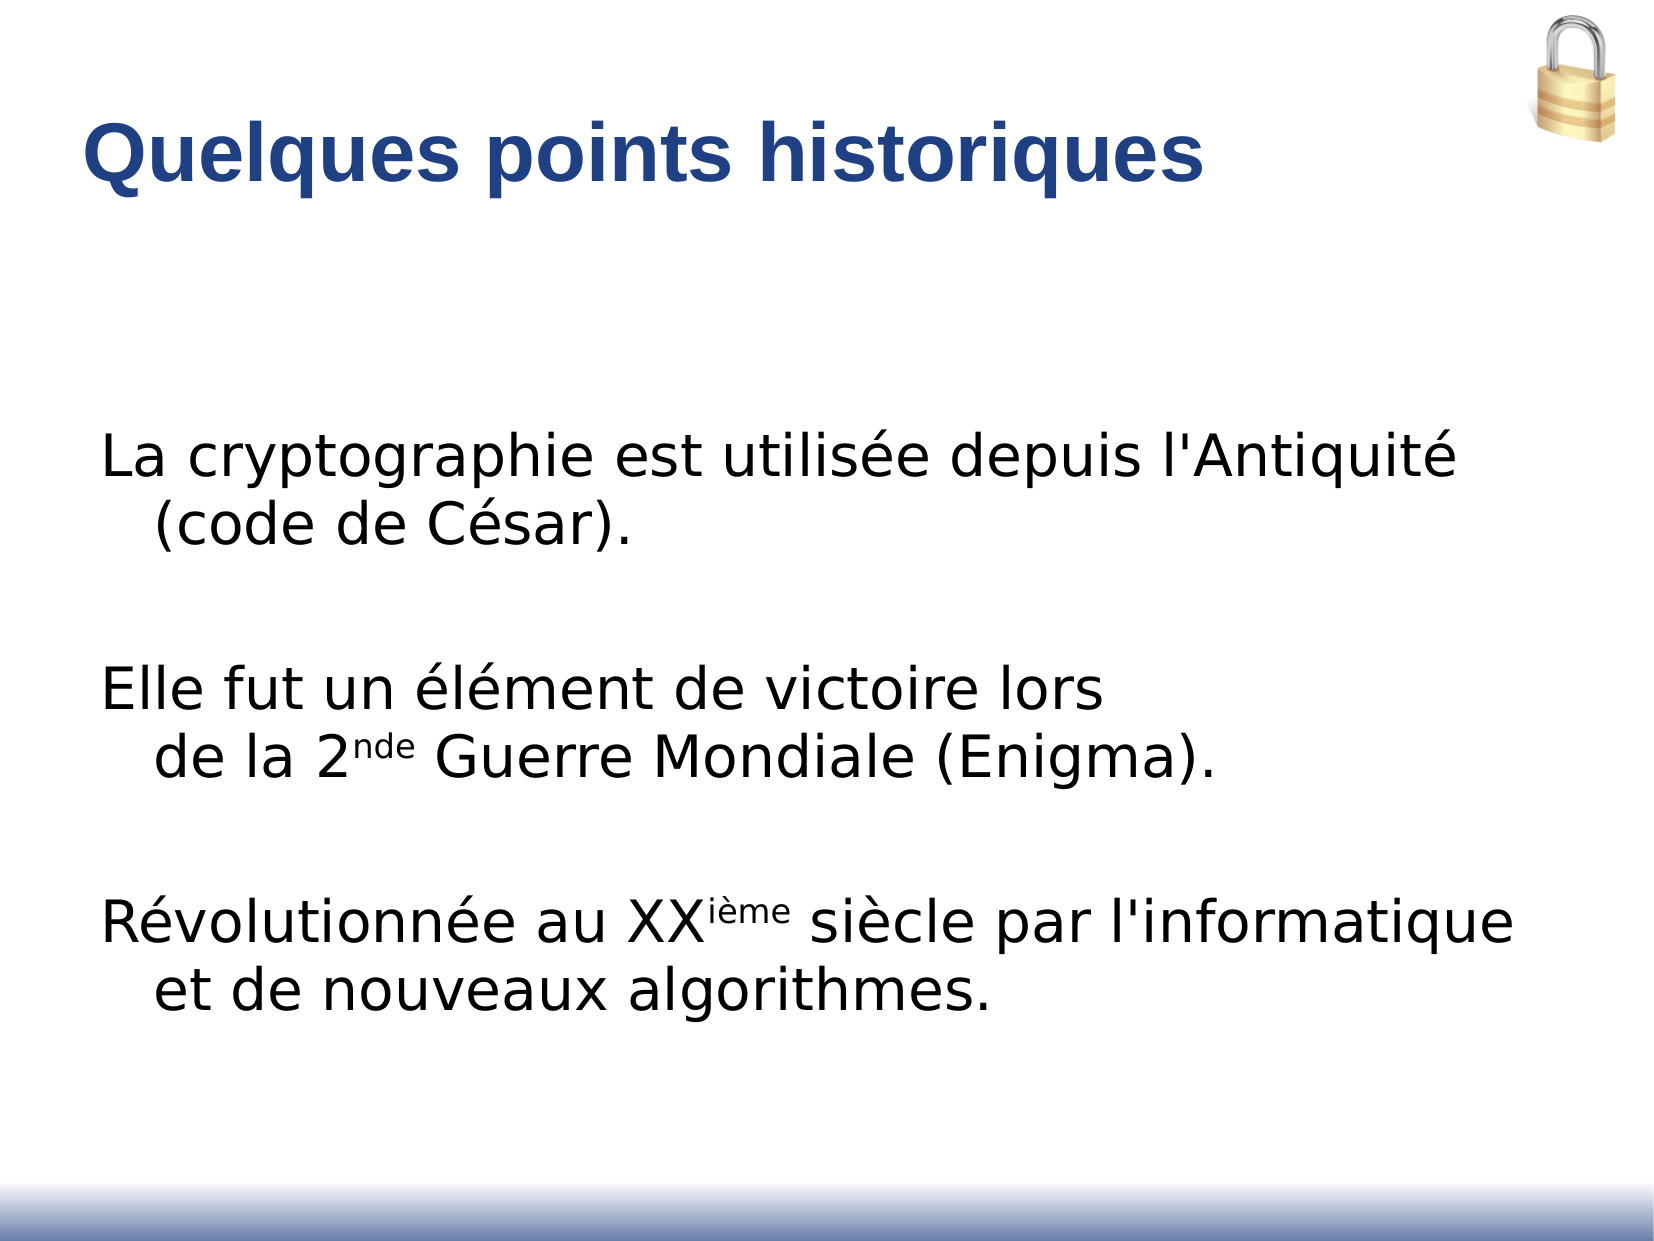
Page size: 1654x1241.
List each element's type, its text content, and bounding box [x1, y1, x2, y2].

picture [1505, 11, 1642, 148]
title Quelques points historiques [82, 49, 1571, 257]
list La cryptographie est utilisée depuis l'Antiquité (code de César). Elle fut un élément de victoire lors de la 2nde Guerre Mondiale (Enigma). Révolutionnée au XXième siècle par l'informatique et de nouveaux algorithmes. [82, 324, 1571, 1123]
